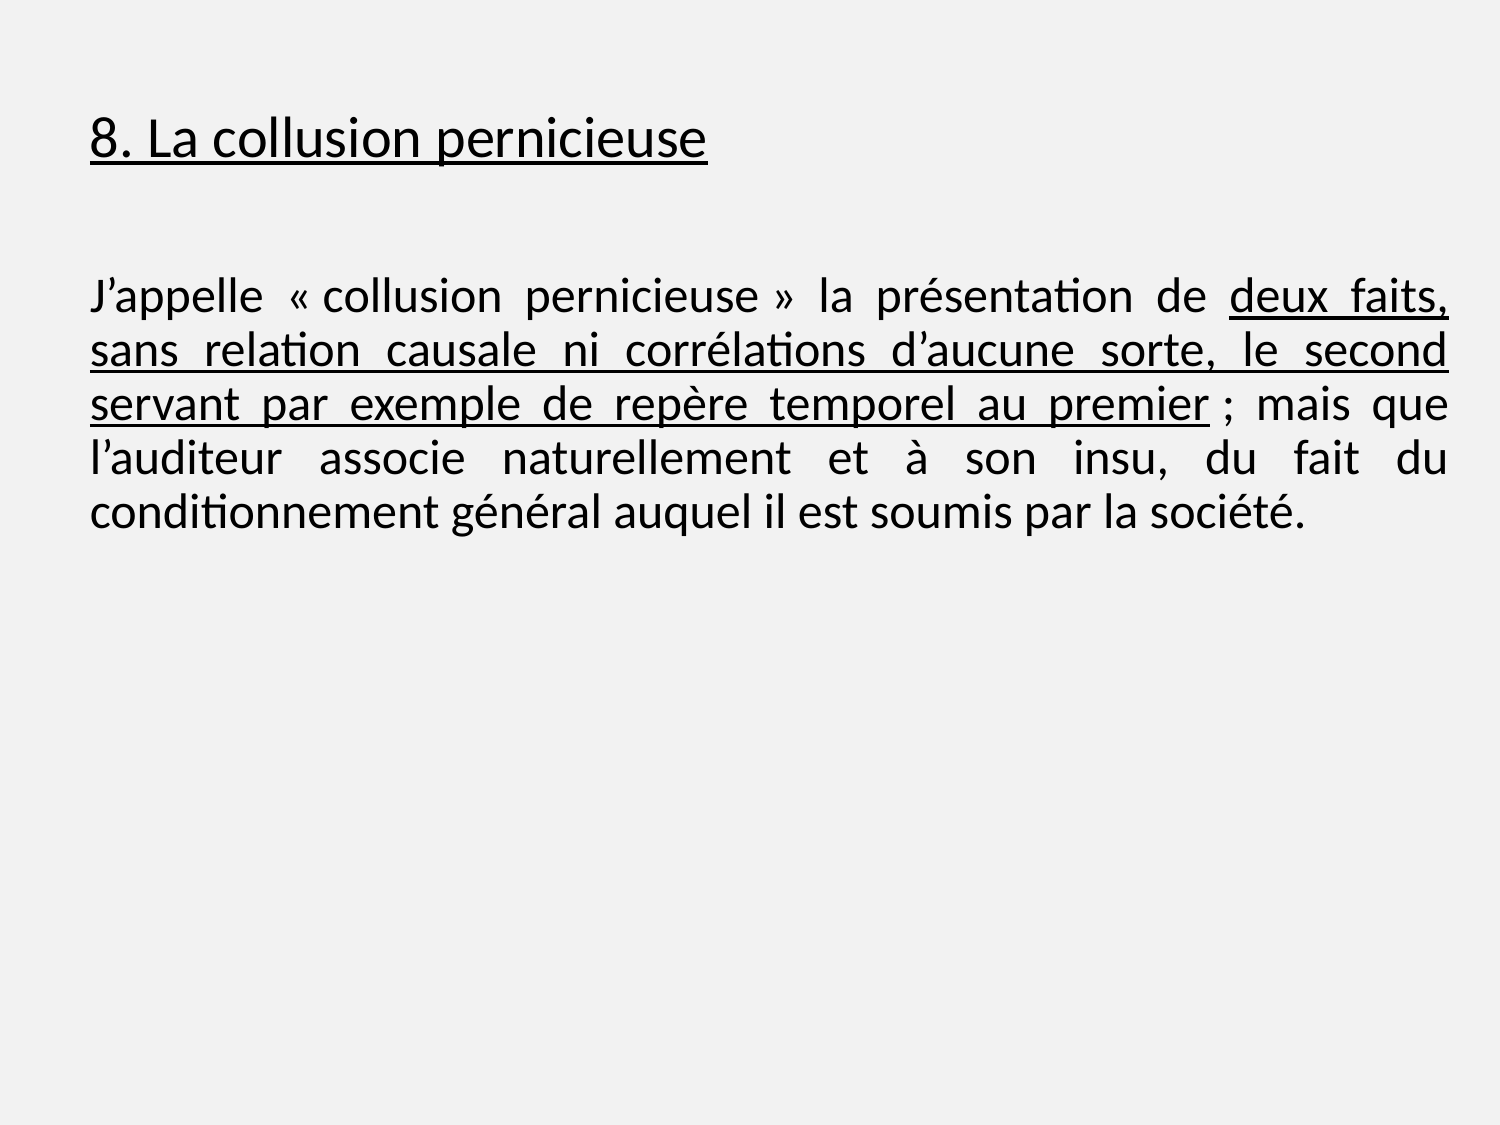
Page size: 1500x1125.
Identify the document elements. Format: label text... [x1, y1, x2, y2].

list 8. La collusion pernicieuse J’appelle « collusion pernicieuse » la présentation de deux faits, sans relation causale ni corrélations d’aucune sorte, le second servant par exemple de repère temporel au premier ; mais que l’auditeur associe naturellement et à son insu, du fait du conditionnement général auquel il est soumis par la société. [75, 99, 1464, 879]
